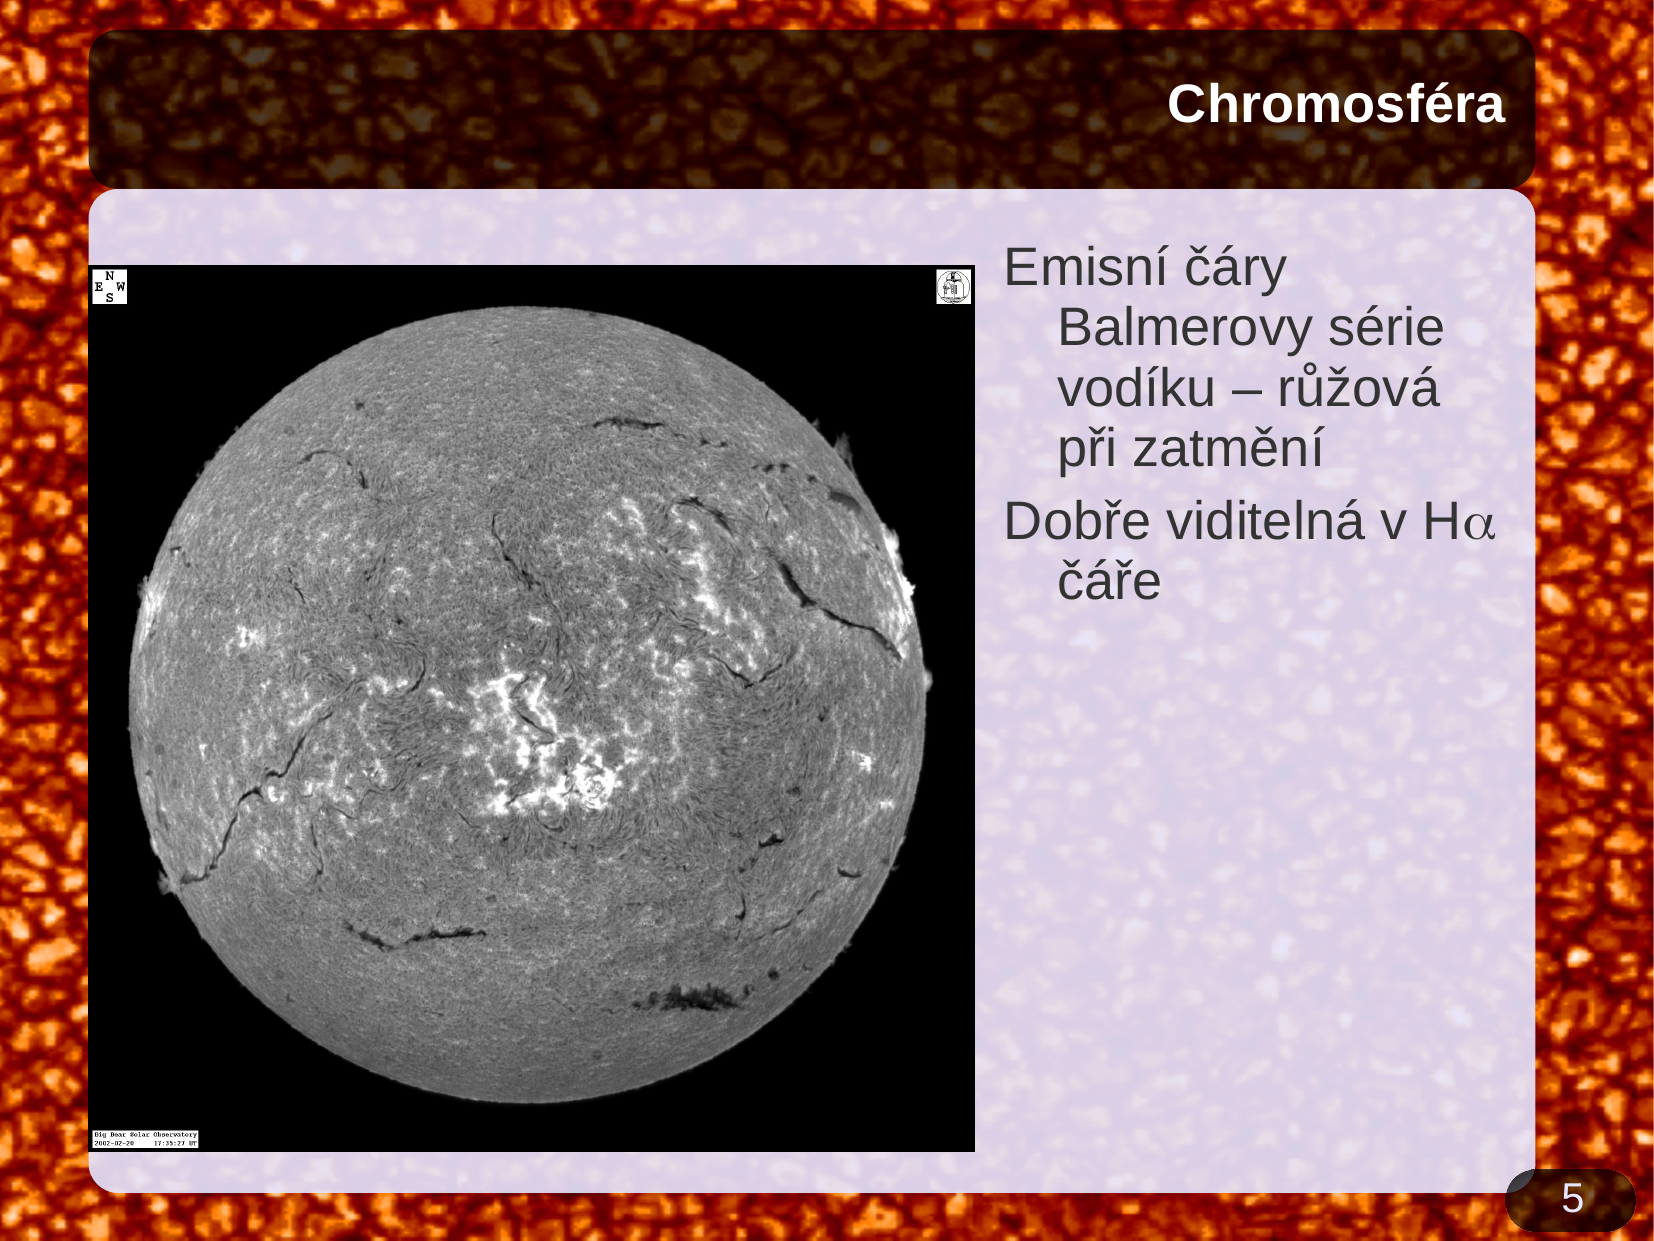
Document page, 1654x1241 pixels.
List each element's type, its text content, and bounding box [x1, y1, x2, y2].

title Chromosféra [118, 59, 1506, 148]
picture [0, 0, 1654, 1241]
list Emisní čáry Balmerovy série vodíku – růžová při zatmění Dobře viditelná v Ha čáře [1003, 236, 1506, 1182]
